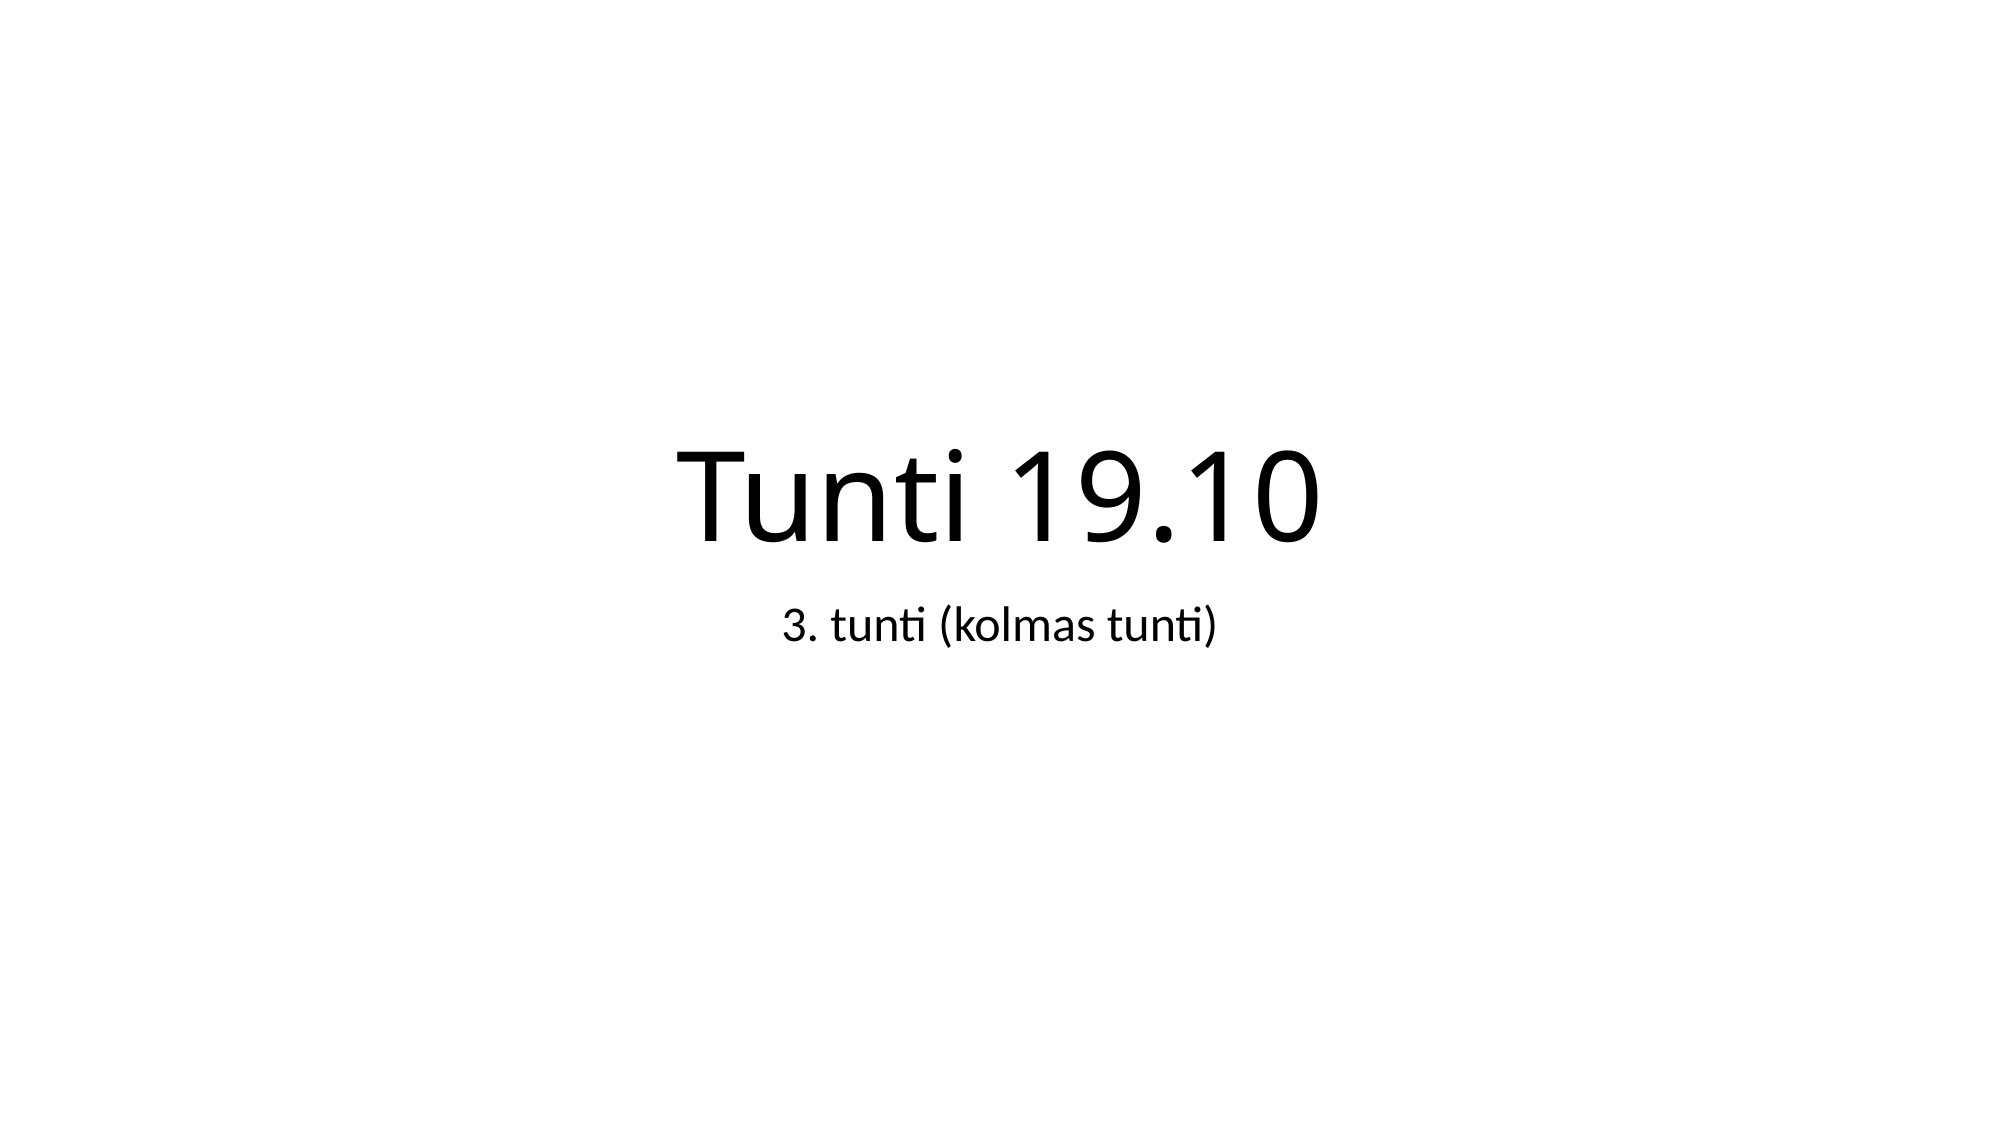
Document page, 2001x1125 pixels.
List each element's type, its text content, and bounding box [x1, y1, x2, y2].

title Tunti 19.10 [249, 184, 1750, 576]
subtitle 3. tunti (kolmas tunti) [249, 590, 1750, 863]
